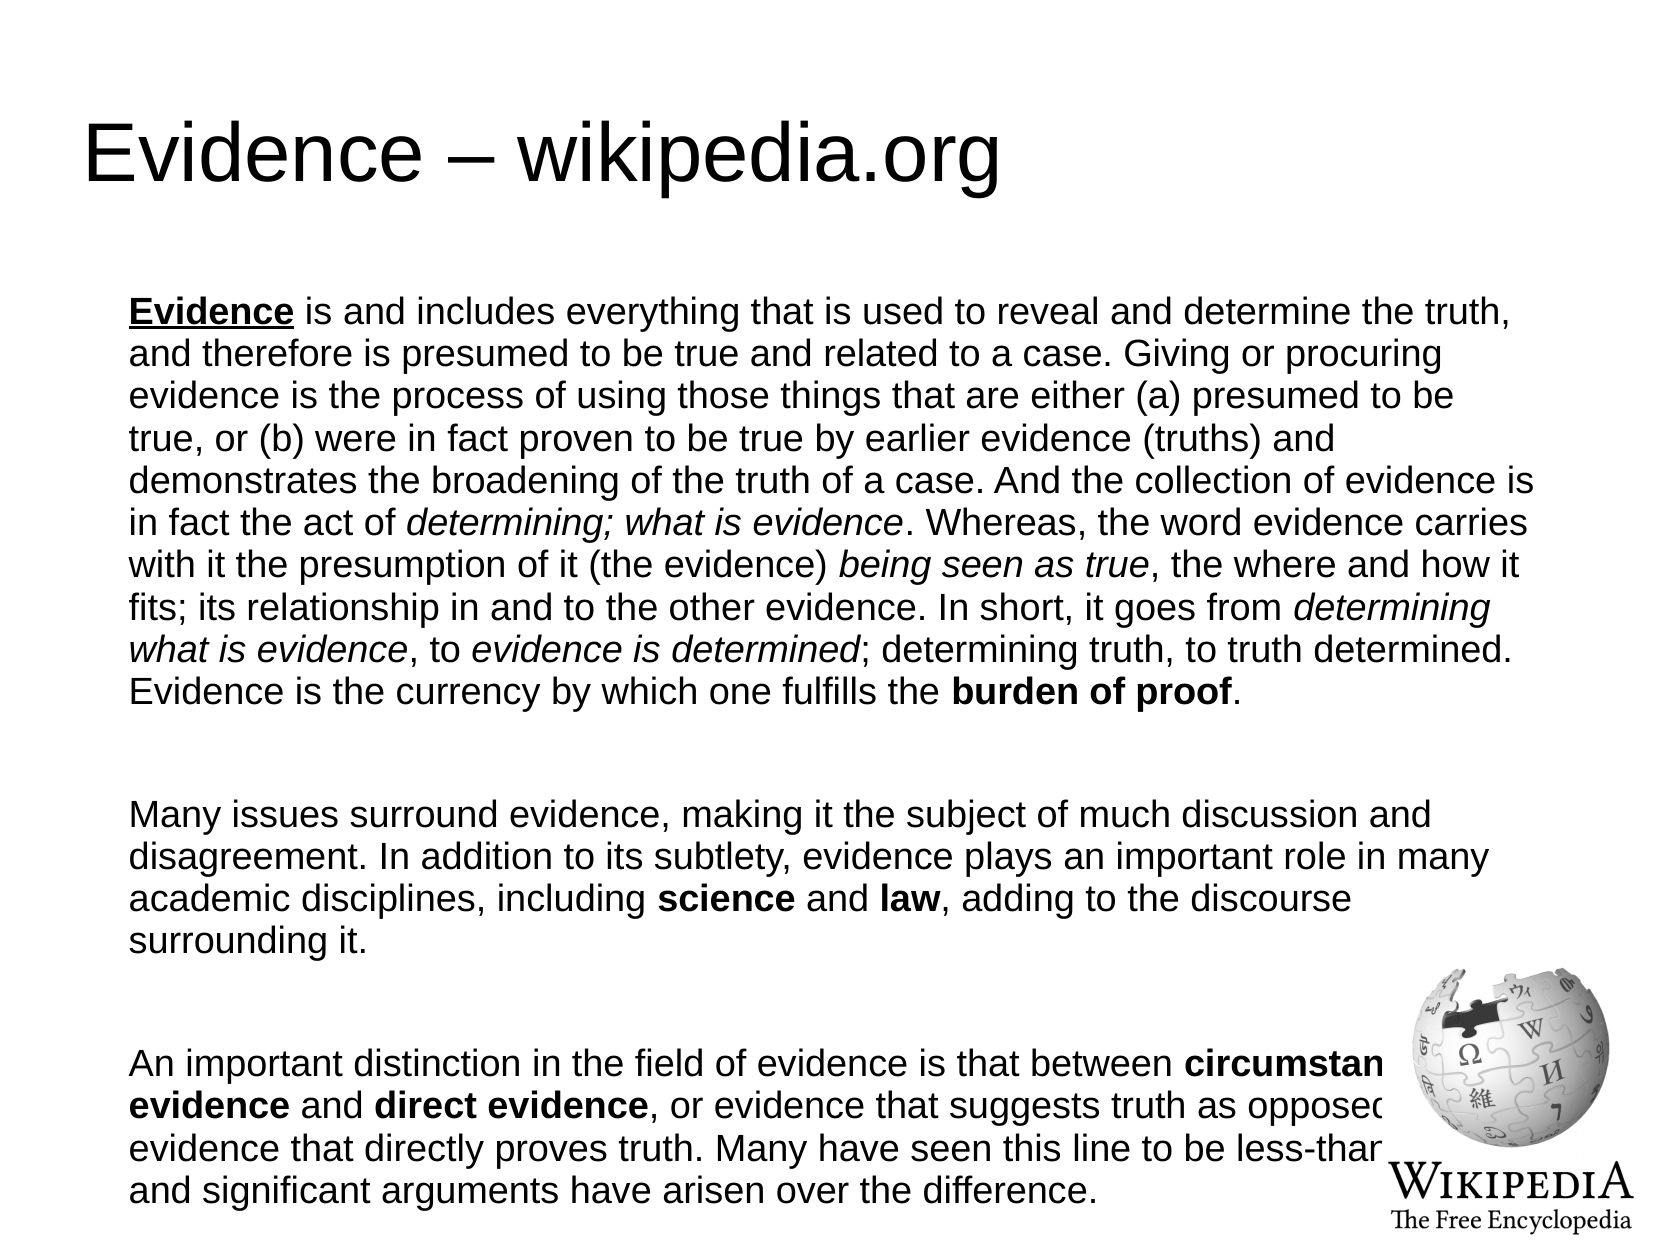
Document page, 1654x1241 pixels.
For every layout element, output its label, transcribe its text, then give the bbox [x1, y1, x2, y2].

picture [1382, 961, 1650, 1236]
title Evidence – wikipedia.org [82, 49, 1571, 257]
list Evidence is and includes everything that is used to reveal and determine the truth, and therefore is presumed to be true and related to a case. Giving or procuring evidence is the process of using those things that are either (a) presumed to be true, or (b) were in fact proven to be true by earlier evidence (truths) and demonstrates the broadening of the truth of a case. And the collection of evidence is in fact the act of determining; what is evidence. Whereas, the word evidence carries with it the presumption of it (the evidence) being seen as true, the where and how it fits; its relationship in and to the other evidence. In short, it goes from determining what is evidence, to evidence is determined; determining truth, to truth determined. Evidence is the currency by which one fulfills the burden of proof. Many issues surround evidence, making it the subject of much discussion and disagreement. In addition to its subtlety, evidence plays an important role in many academic disciplines, including science and law, adding to the discourse surrounding it. An important distinction in the field of evidence is that between circumstantial evidence and direct evidence, or evidence that suggests truth as opposed to evidence that directly proves truth. Many have seen this line to be less-than-clear and significant arguments have arisen over the difference. [82, 290, 1538, 1241]
